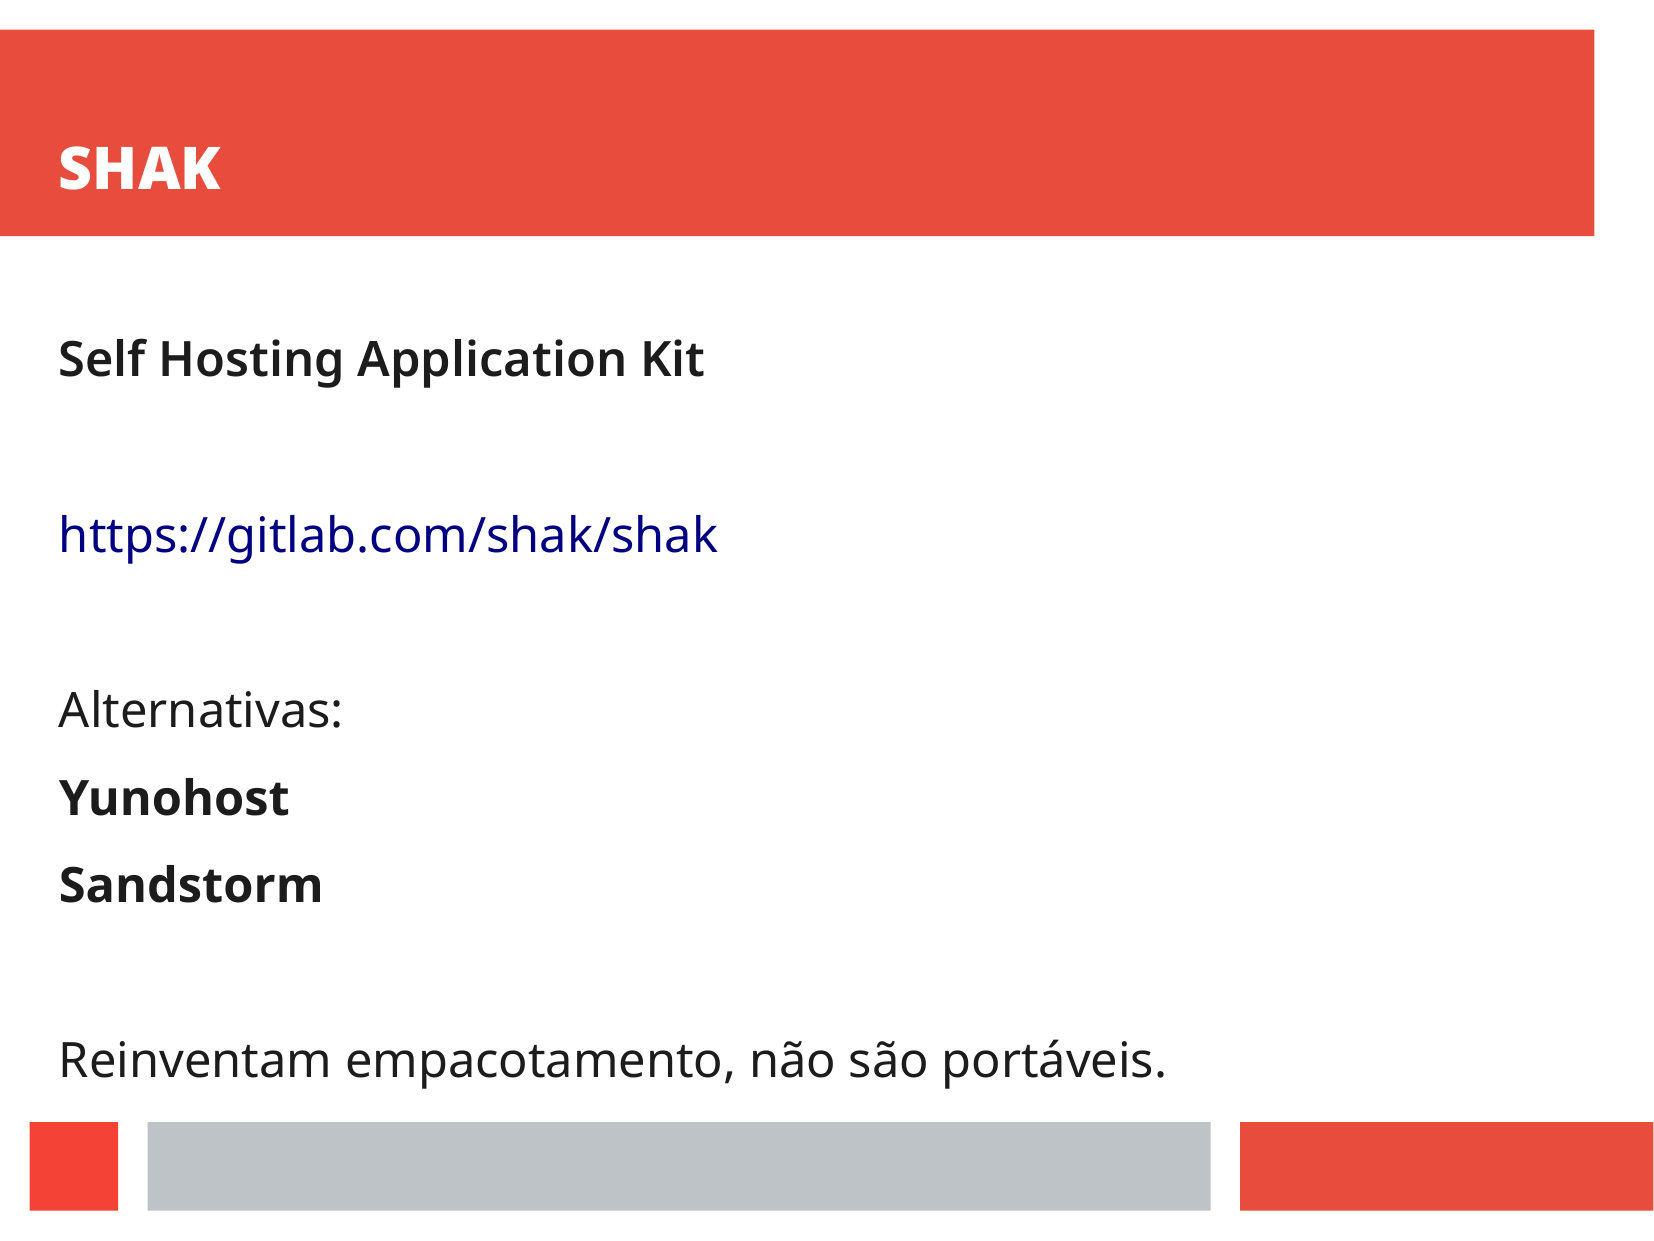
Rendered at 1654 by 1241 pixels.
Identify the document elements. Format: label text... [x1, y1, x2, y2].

list Self Hosting Application Kit https://gitlab.com/shak/shak Alternativas: Yunohost Sandstorm Reinventam empacotamento, não são portáveis. [59, 324, 1565, 1093]
title SHAK [59, 59, 1595, 207]
